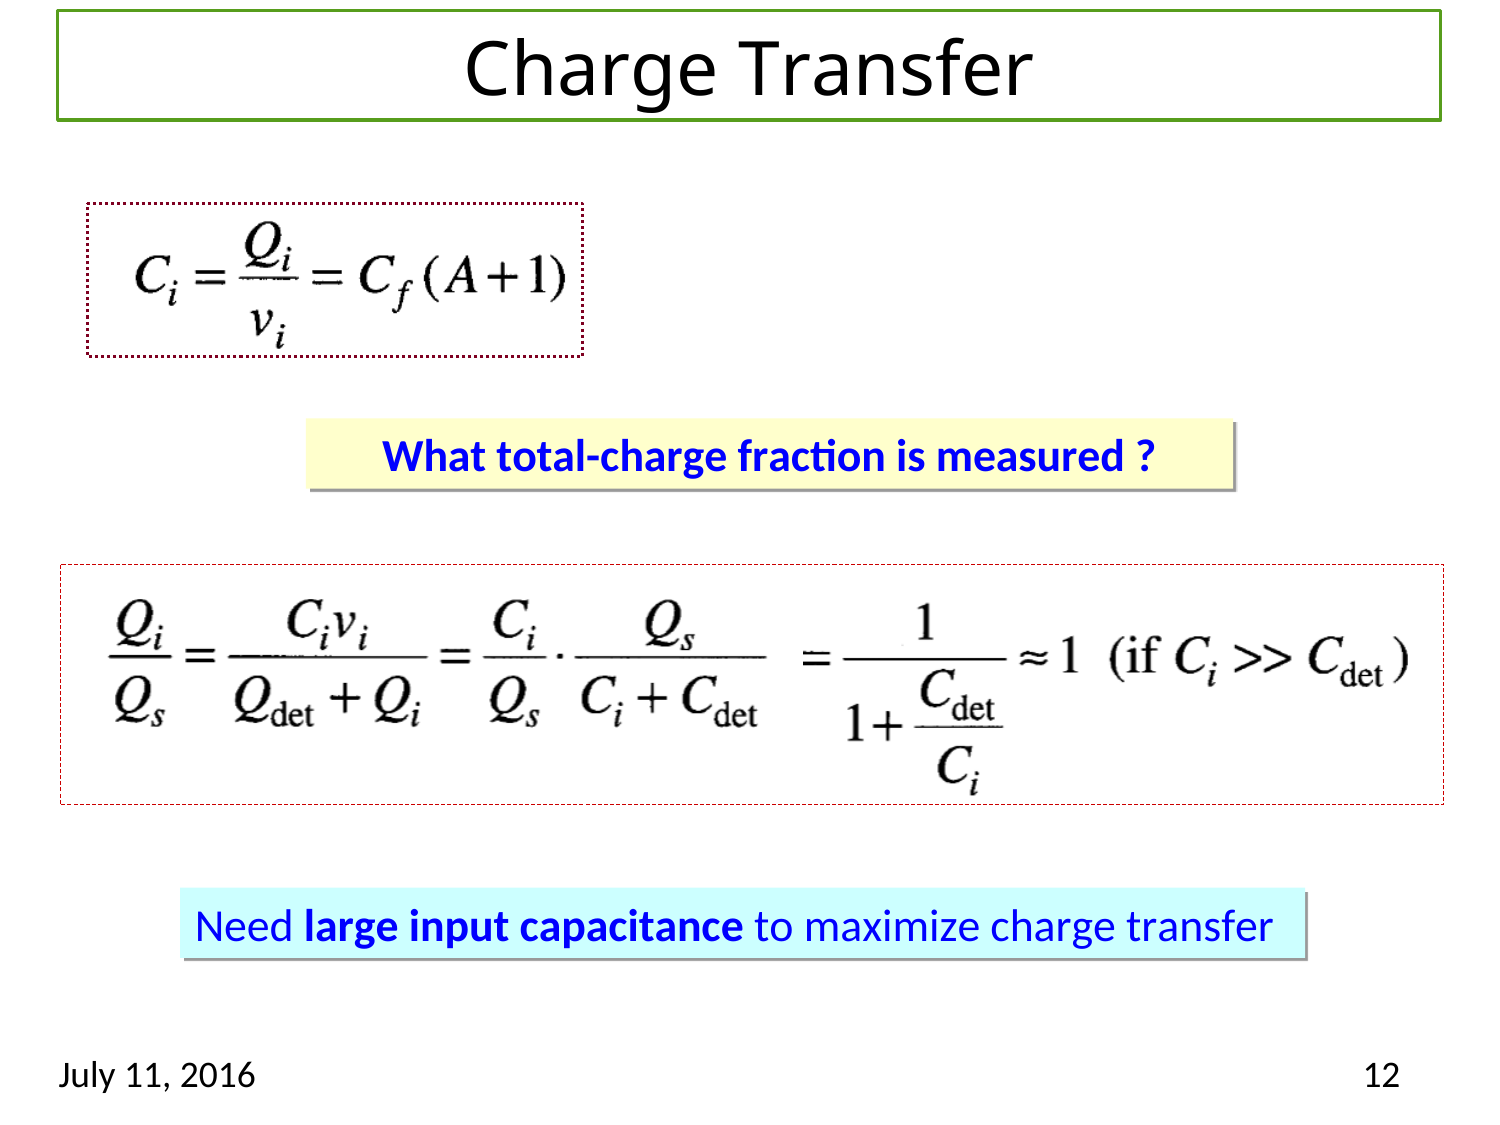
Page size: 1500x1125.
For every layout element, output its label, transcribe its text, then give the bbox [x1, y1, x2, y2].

text_box What total-charge fraction is measured ? [305, 418, 1234, 489]
title Charge Transfer [57, 10, 1441, 121]
text_box Need large input capacitance to maximize charge transfer [180, 887, 1306, 958]
picture [91, 564, 1444, 822]
picture [88, 204, 581, 355]
